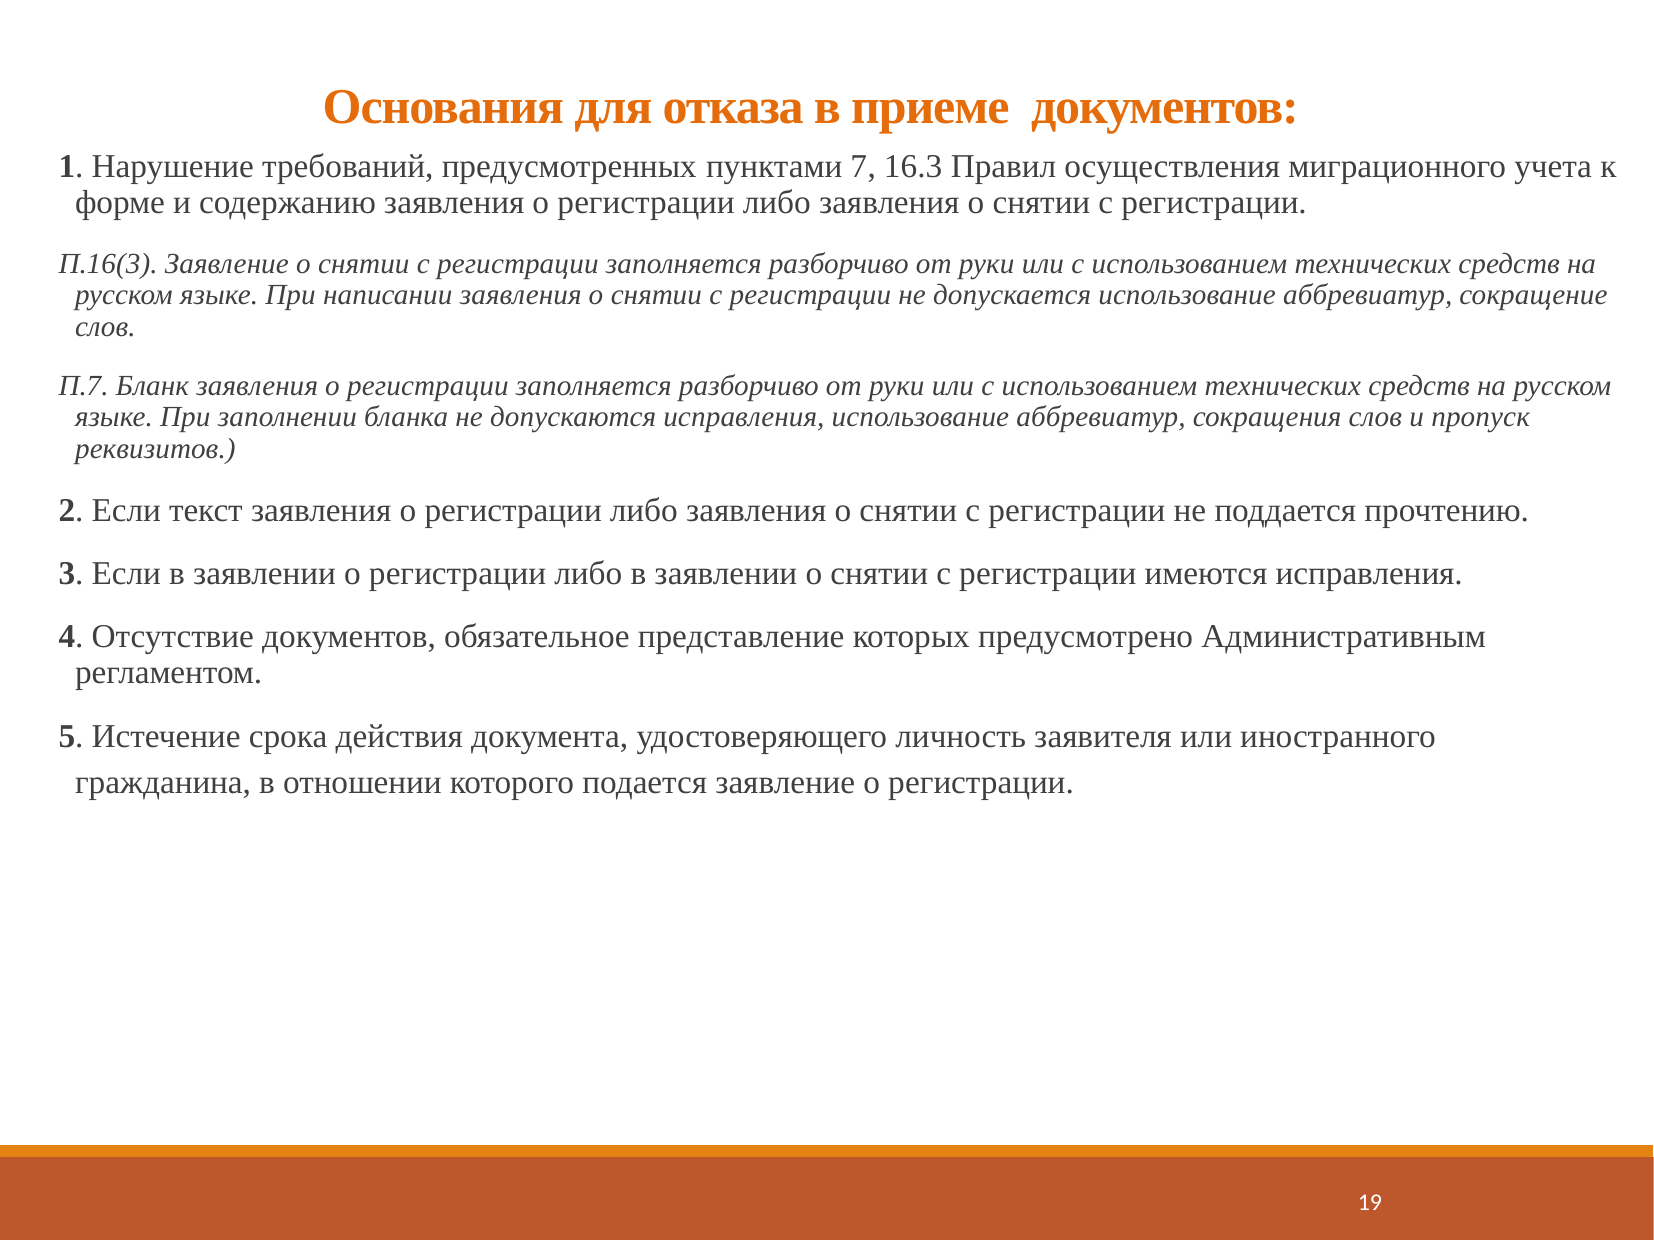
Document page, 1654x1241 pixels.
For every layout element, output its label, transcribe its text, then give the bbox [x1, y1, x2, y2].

text_box [1342, 1168, 1521, 1235]
title Основания для отказа в приеме документов: [0, 0, 1622, 142]
list 1. Нарушение требований, предусмотренных пунктами 7, 16.3 Правил осуществления миграционного учета к форме и содержанию заявления о регистрации либо заявления о снятии с регистрации. П.16(3). Заявление о снятии с регистрации заполняется разборчиво от руки или с использованием технических средств на русском языке. При написании заявления о снятии с регистрации не допускается использование аббревиатур, сокращение слов. П.7. Бланк заявления о регистрации заполняется разборчиво от руки или с использованием технических средств на русском языке. При заполнении бланка не допускаются исправления, использование аббревиатур, сокращения слов и пропуск реквизитов.) 2. Если текст заявления о регистрации либо заявления о снятии с регистрации не поддается прочтению. 3. Если в заявлении о регистрации либо в заявлении о снятии с регистрации имеются исправления. 4. Отсутствие документов, обязательное представление которых предусмотрено Административным регламентом. 5. Истечение срока действия документа, удостоверяющего личность заявителя или иностранного гражданина, в отношении которого подается заявление о регистрации. [41, 141, 1622, 1137]
